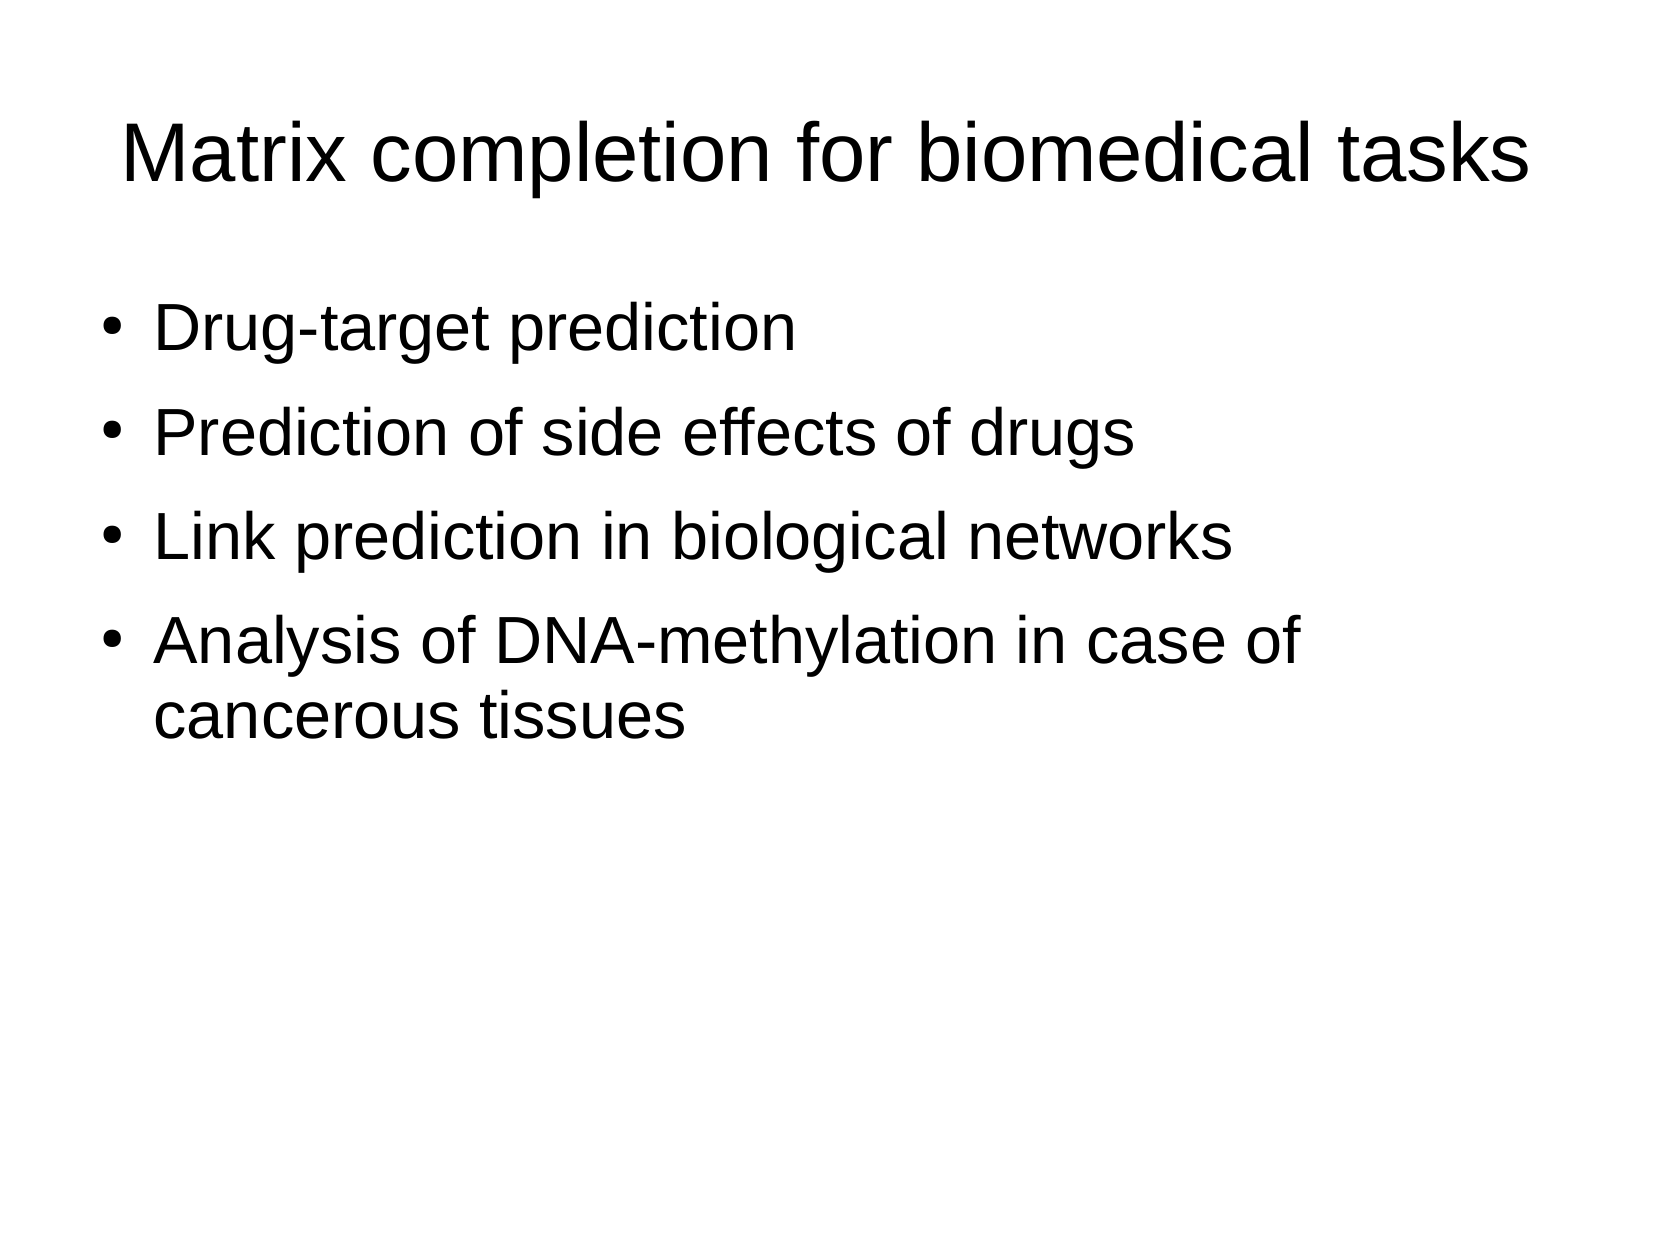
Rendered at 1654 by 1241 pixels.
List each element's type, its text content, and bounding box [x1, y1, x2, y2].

list Drug-target prediction Prediction of side effects of drugs Link prediction in biological networks Analysis of DNA-methylation in case of cancerous tissues [82, 290, 1571, 1109]
title Matrix completion for biomedical tasks [82, 49, 1571, 257]
